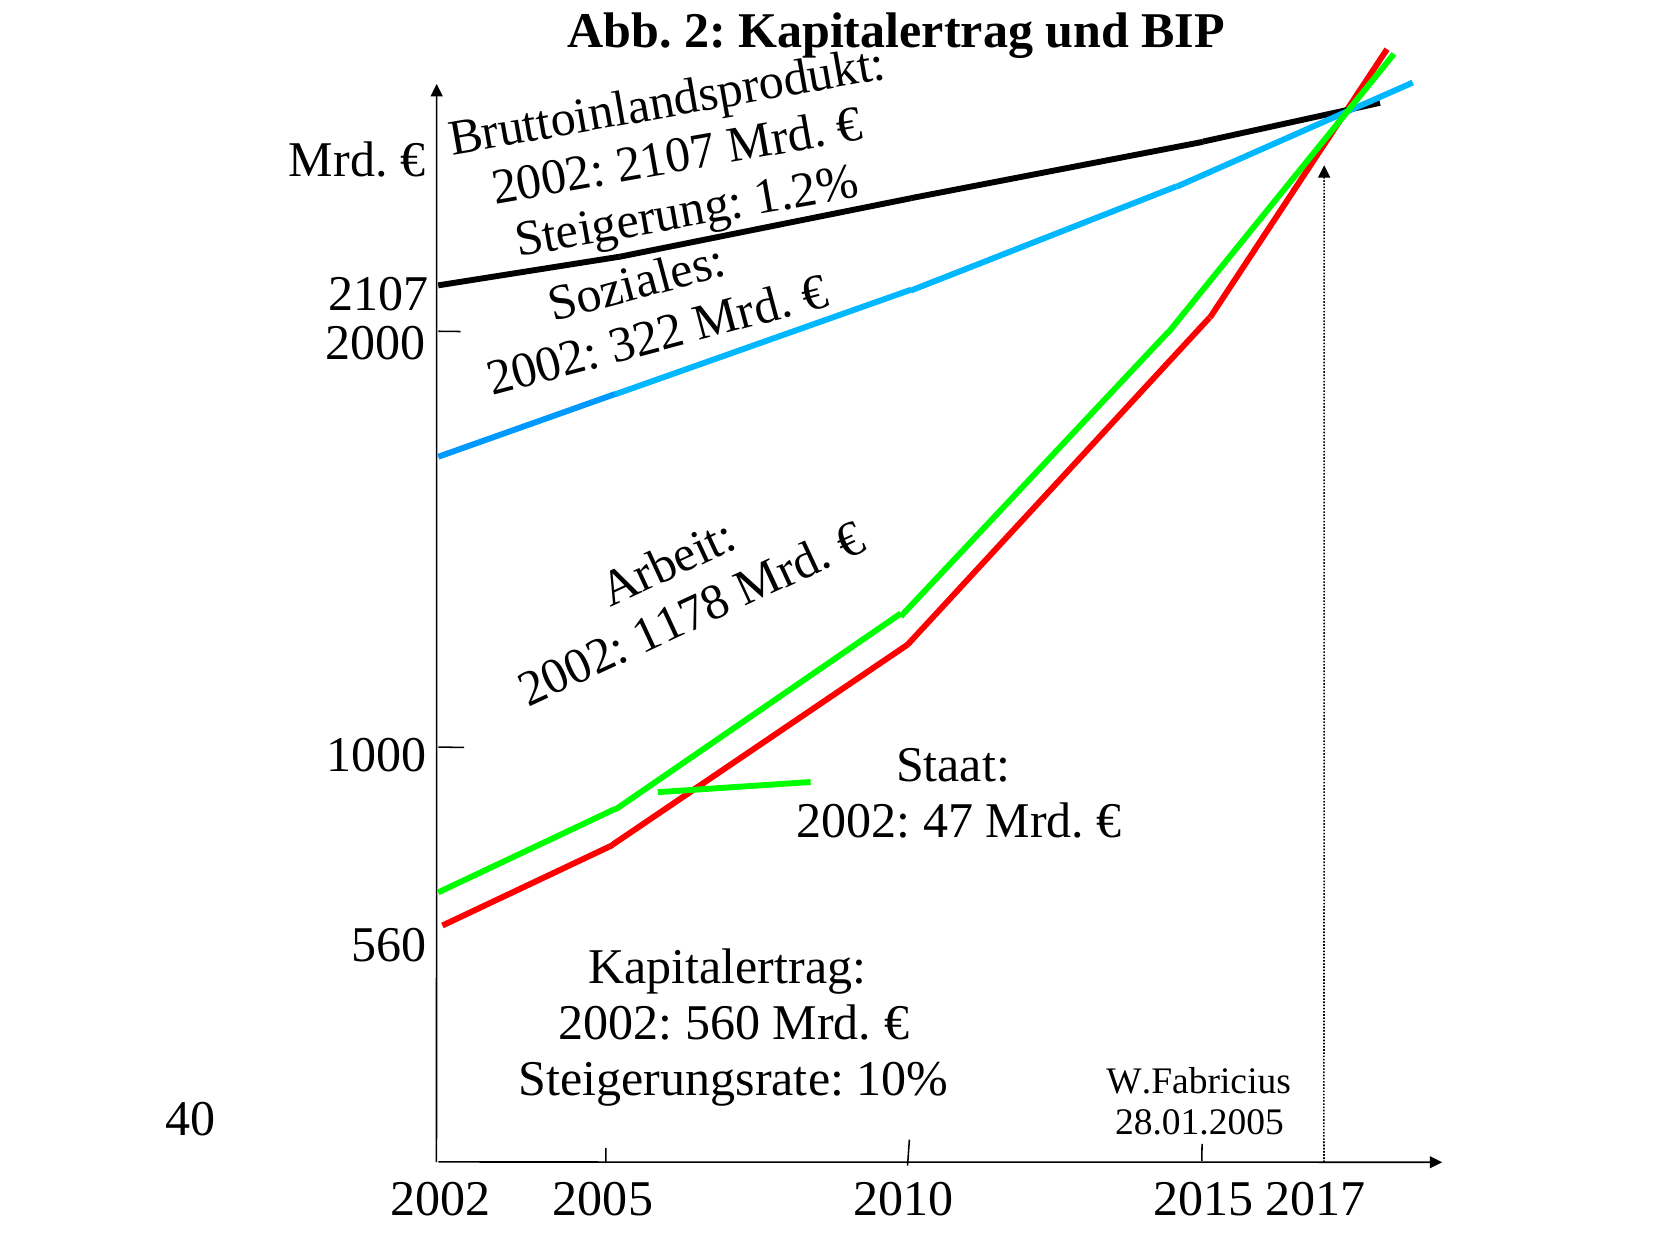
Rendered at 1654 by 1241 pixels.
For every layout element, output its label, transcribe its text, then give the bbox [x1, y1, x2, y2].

text_box Mrd. € [288, 128, 426, 189]
text_box Kapitalertrag: 2002: 560 Mrd. € Steigerungsrate: 10% [518, 935, 949, 1119]
text_box Soziales: 2002: 322 Mrd. € [465, 204, 836, 414]
text_box 2002 2005 2010 2015 2017 [390, 1167, 1460, 1229]
text_box 2107 [328, 262, 429, 323]
text_box <Nummer> [165, 1087, 401, 1149]
text_box Staat: 2002: 47 Mrd. € [796, 733, 1123, 856]
text_box 2000 [325, 311, 426, 372]
text_box 1000 [325, 723, 427, 785]
text_box Abb. 2: Kapitalertrag und BIP [567, 0, 1227, 66]
text_box 560 [351, 912, 427, 974]
text_box Bruttoinlandsprodukt: 2002: 2107 Mrd. € Steigerung: 1.2% [443, 66, 912, 289]
text_box Arbeit: 2002: 1178 Mrd. € [484, 454, 876, 724]
text_box W.Fabricius 28.01.2005 [1106, 1057, 1293, 1151]
